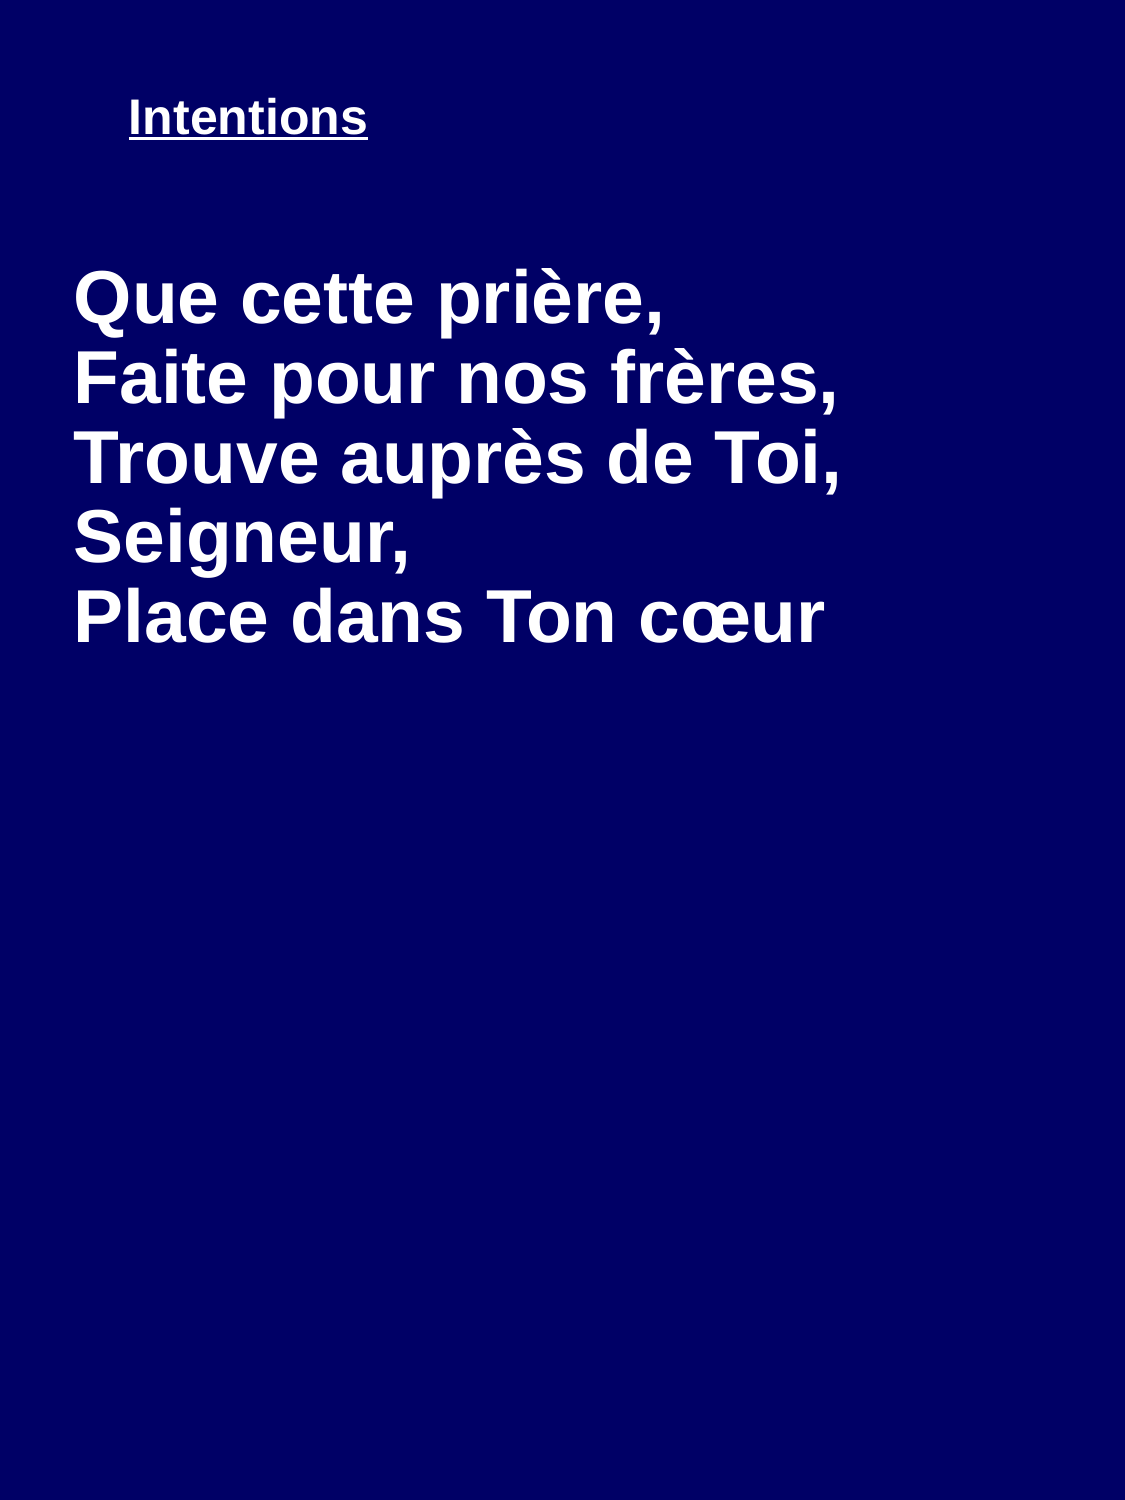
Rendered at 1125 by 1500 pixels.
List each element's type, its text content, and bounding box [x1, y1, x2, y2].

text_box Intentions Que cette prière, Faite pour nos frères, Trouve auprès de Toi, Seigneur, Place dans Ton cœur [58, 35, 1110, 1441]
